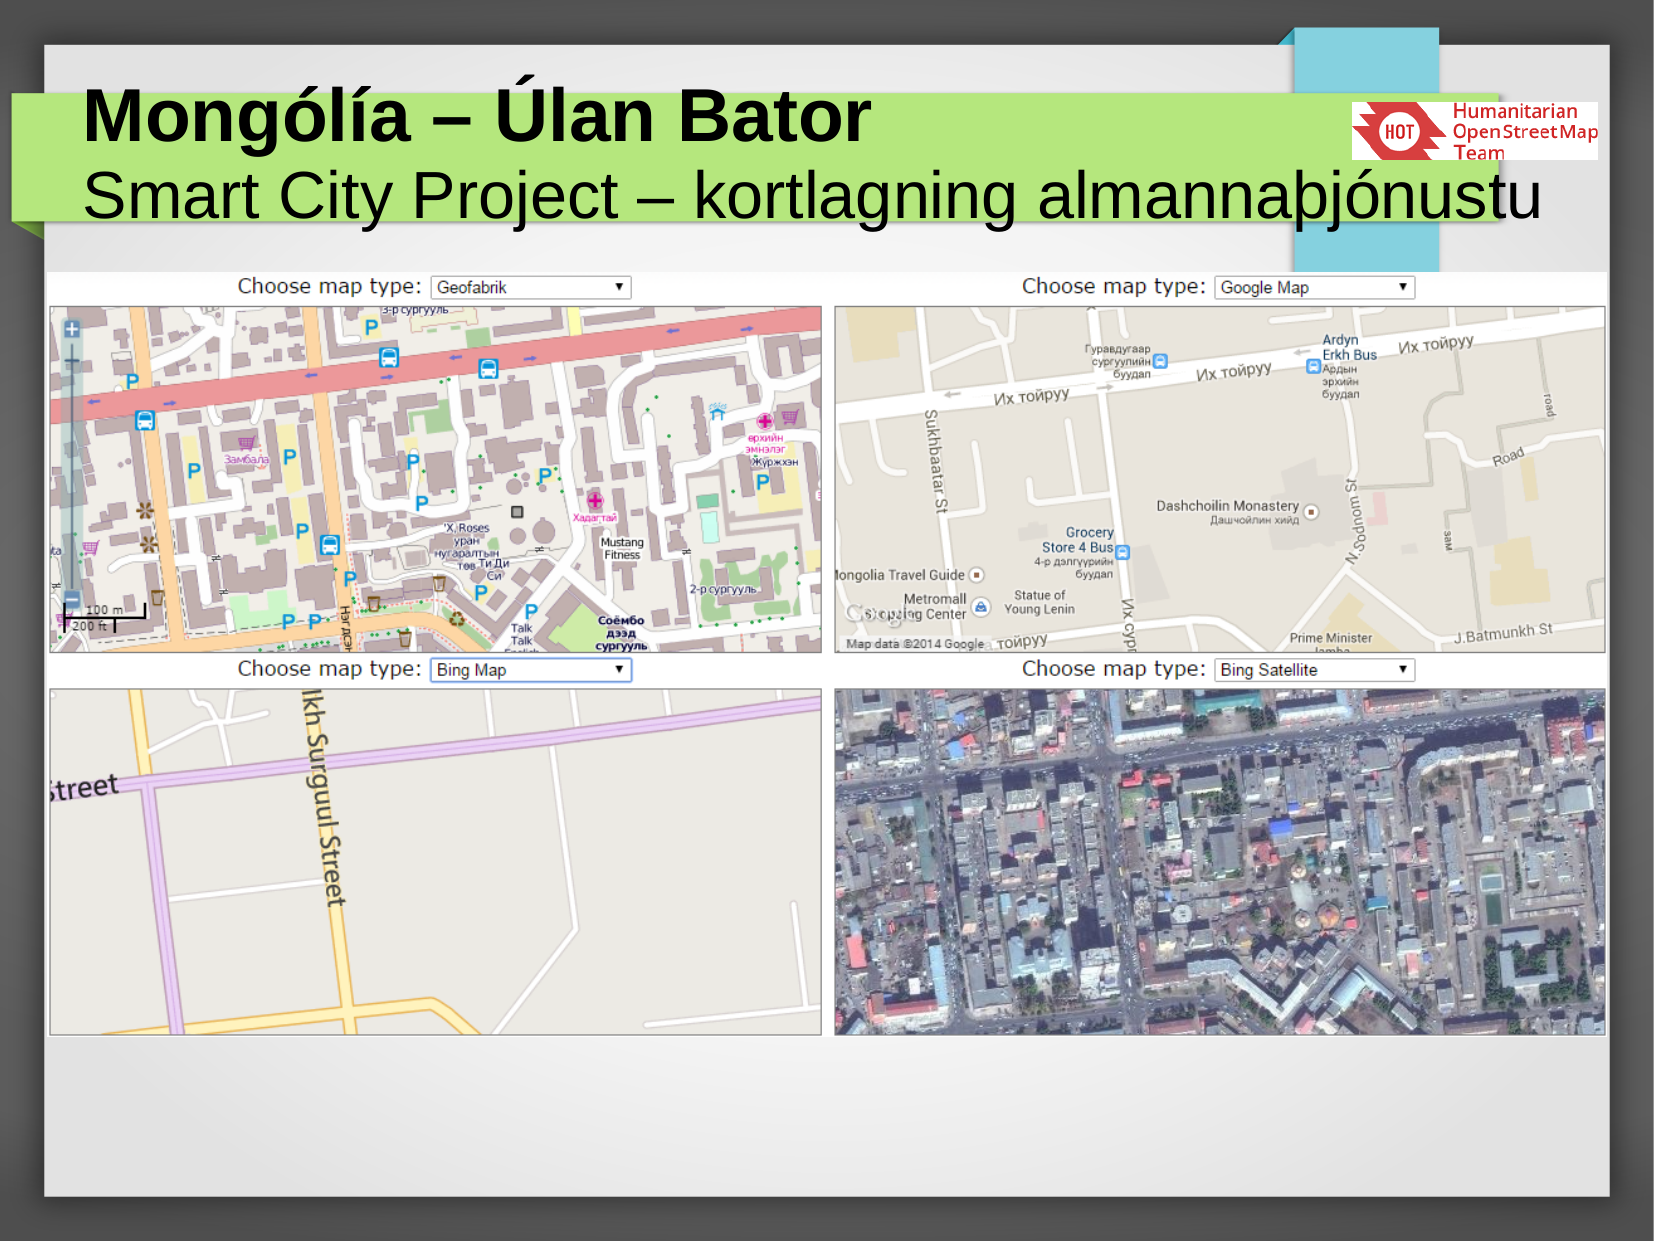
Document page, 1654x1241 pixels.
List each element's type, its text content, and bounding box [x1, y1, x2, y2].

picture [0, 0, 1654, 1241]
title Mongólía – Úlan Bator Smart City Project – kortlagning almannaþjónustu [82, 49, 1571, 257]
